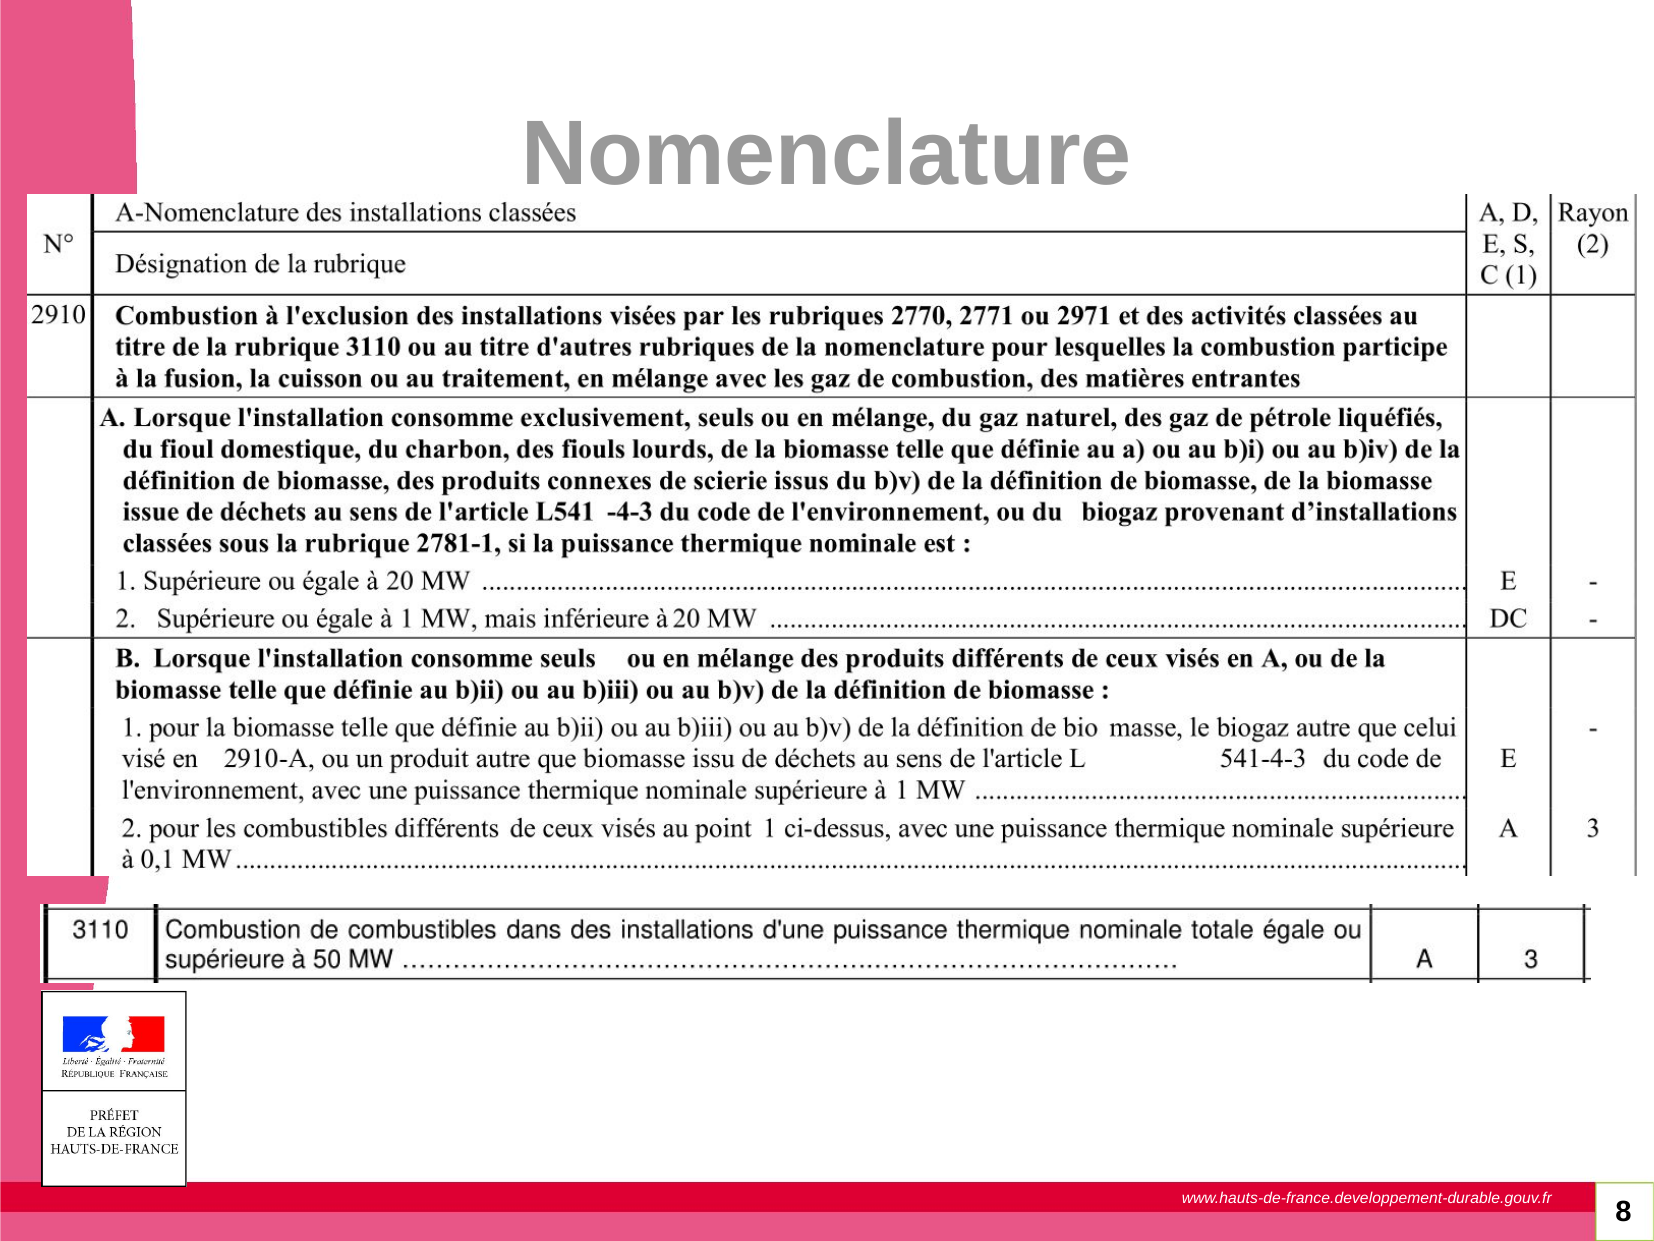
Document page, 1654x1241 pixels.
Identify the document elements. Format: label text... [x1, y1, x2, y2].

title Nomenclature [82, 49, 1571, 194]
picture [0, 0, 1654, 1241]
